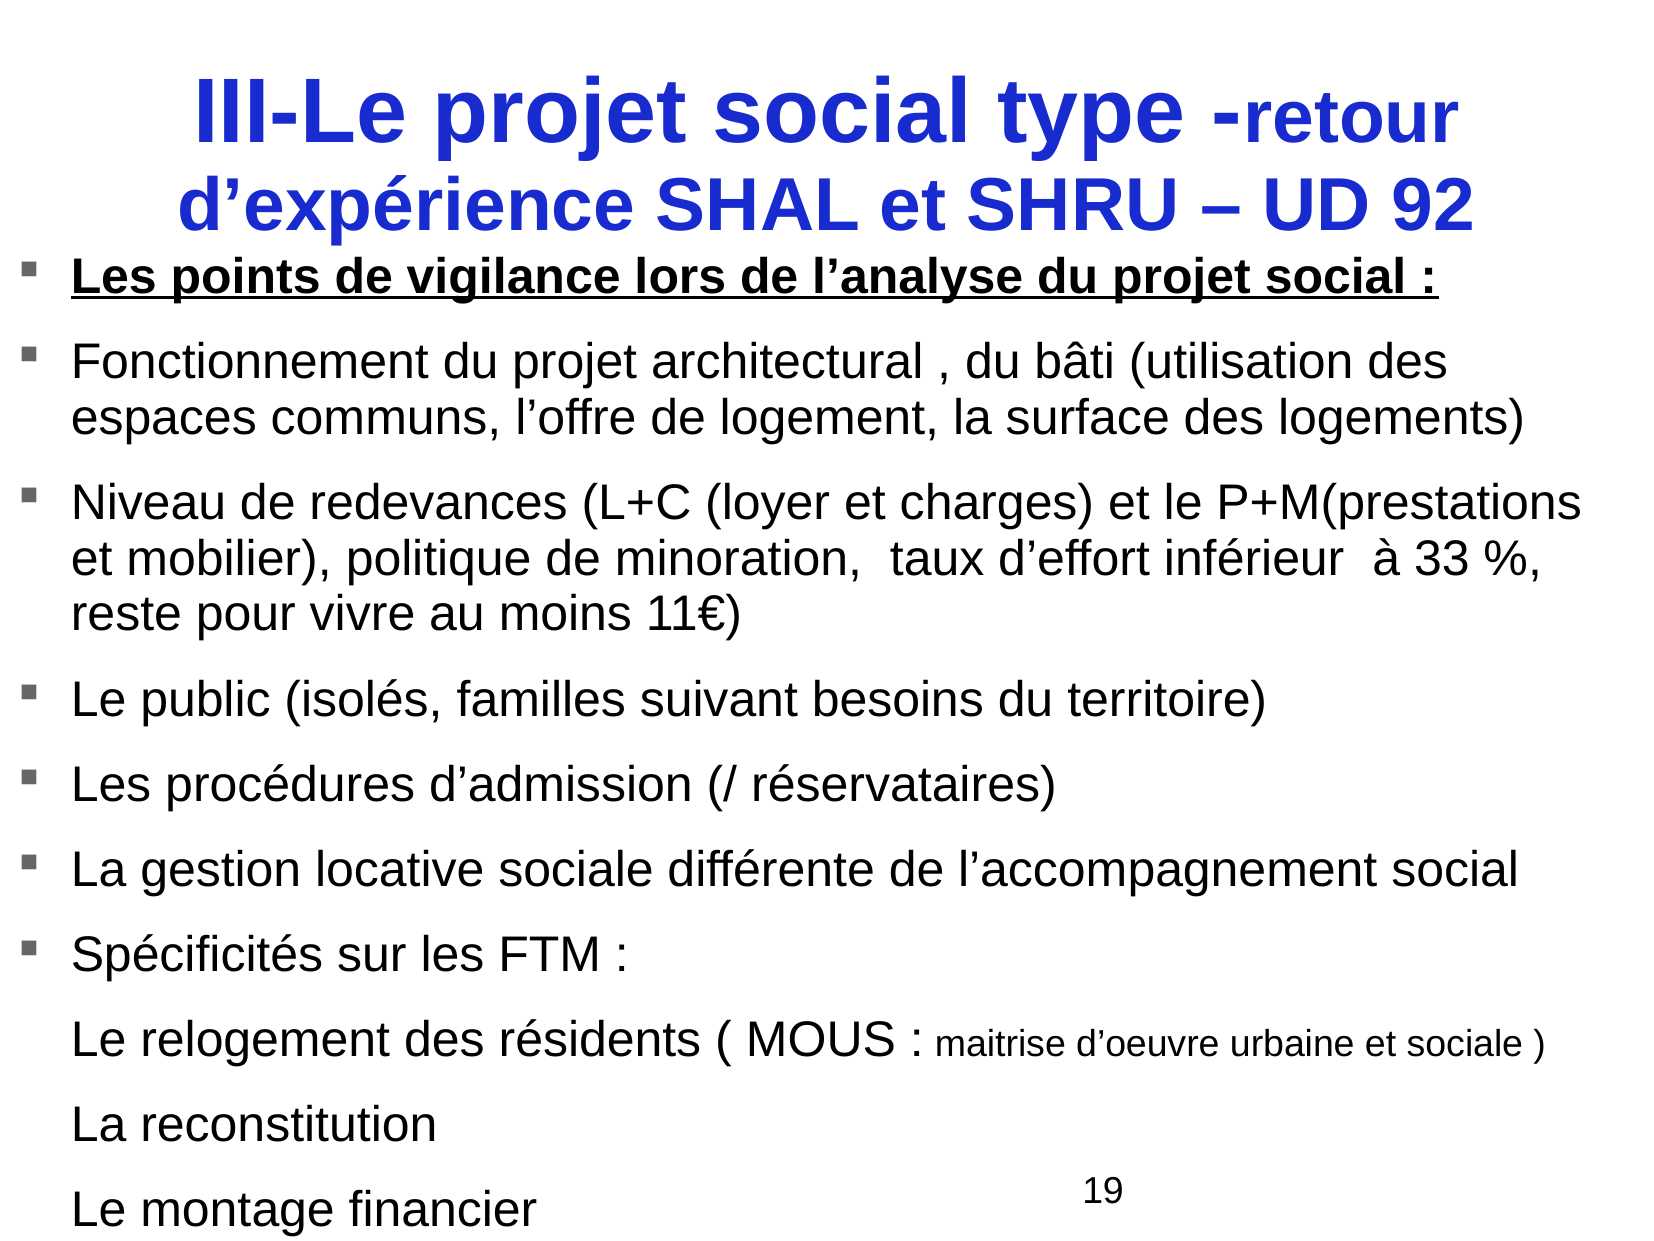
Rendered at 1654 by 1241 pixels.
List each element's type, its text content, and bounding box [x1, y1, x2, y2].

text_box <numéro> [788, 1162, 1418, 1238]
title III-Le projet social type -retour d’expérience SHAL et SHRU – UD 92 [82, 49, 1571, 248]
list Les points de vigilance lors de l’analyse du projet social : Fonctionnement du projet architectural , du bâti (utilisation des espaces communs, l’offre de logement, la surface des logements) Niveau de redevances (L+C (loyer et charges) et le P+M(prestations et mobilier), politique de minoration, taux d’effort inférieur à 33 %, reste pour vivre au moins 11€) Le public (isolés, familles suivant besoins du territoire) Les procédures d’admission (/ réservataires) La gestion locative sociale différente de l’accompagnement social Spécificités sur les FTM : Le relogement des résidents ( MOUS : maitrise d’oeuvre urbaine et sociale ) La reconstitution Le montage financier [0, 248, 1637, 1238]
text_box <numéro> [437, 1133, 1066, 1209]
